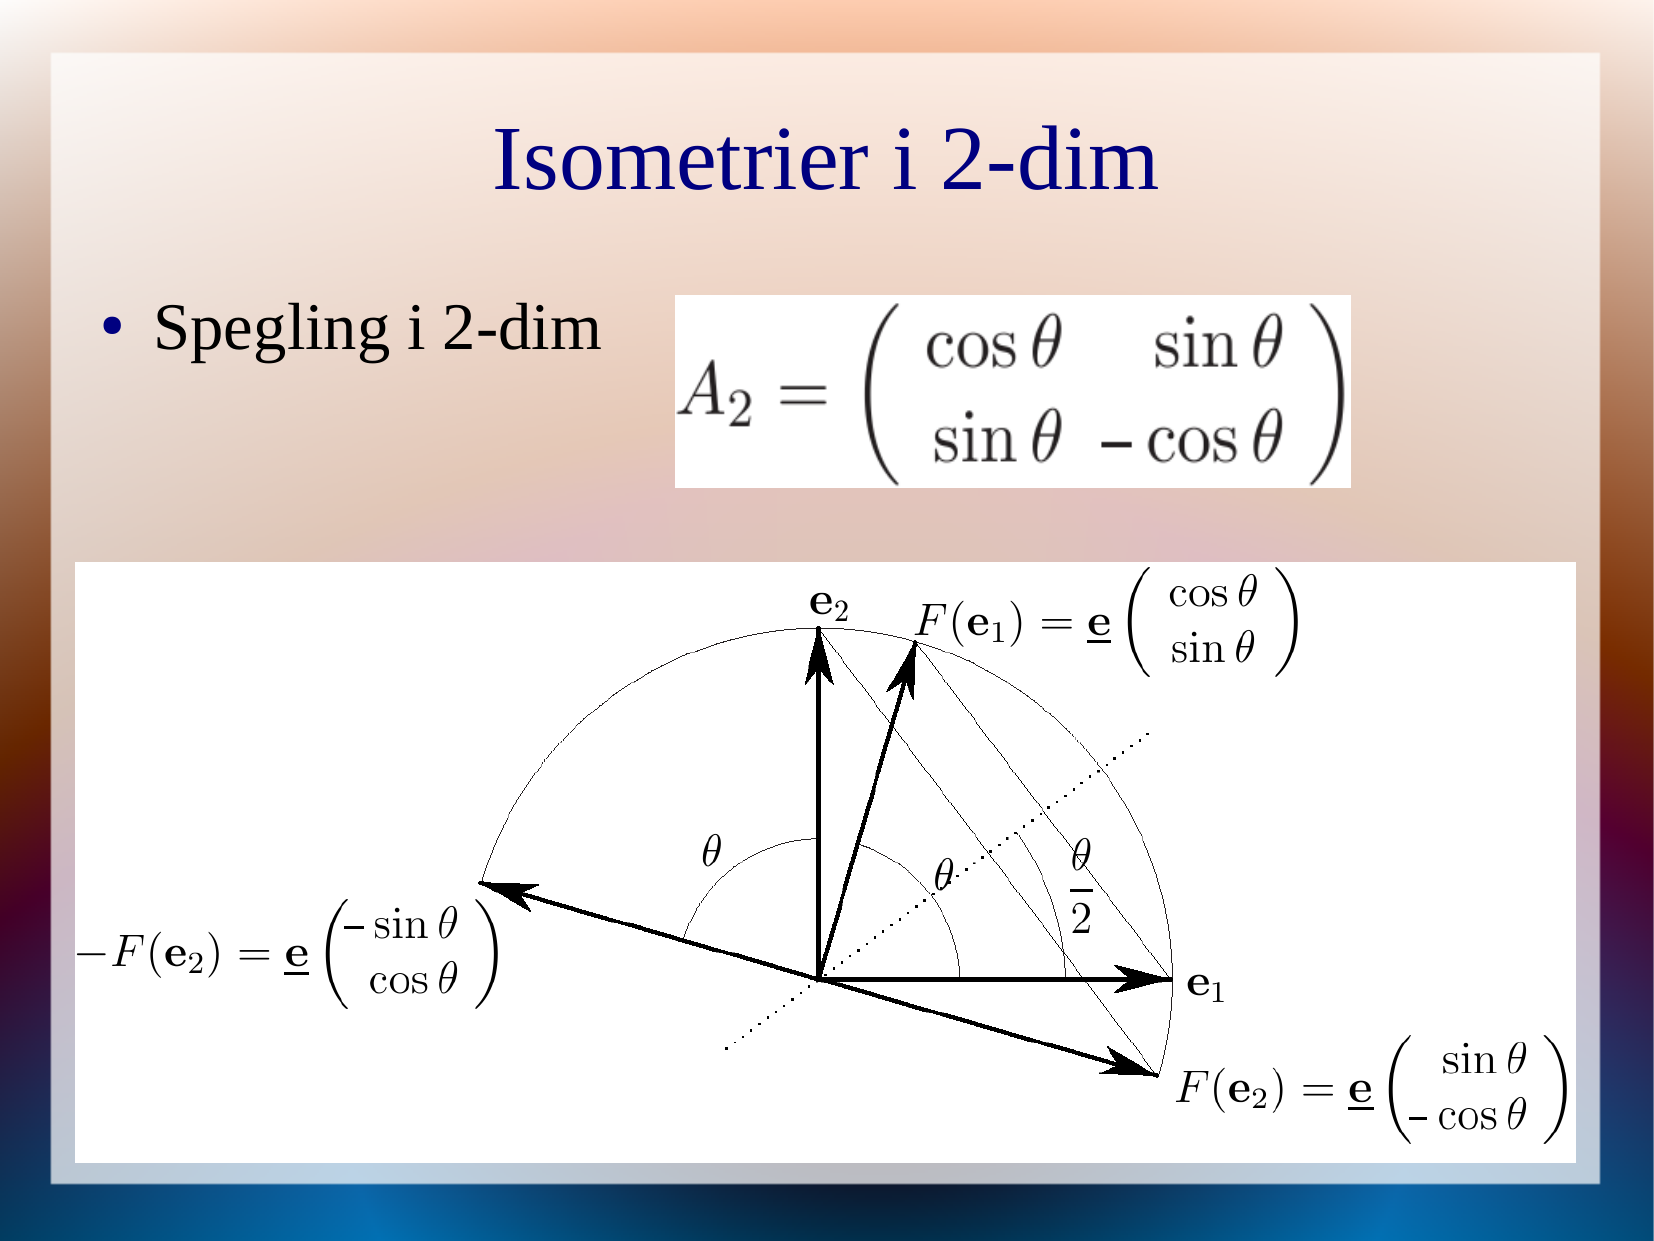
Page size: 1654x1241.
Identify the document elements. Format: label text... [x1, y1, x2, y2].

title Isometrier i 2-dim [82, 62, 1571, 255]
picture [0, 0, 1654, 1241]
list Spegling i 2-dim [82, 290, 1571, 562]
